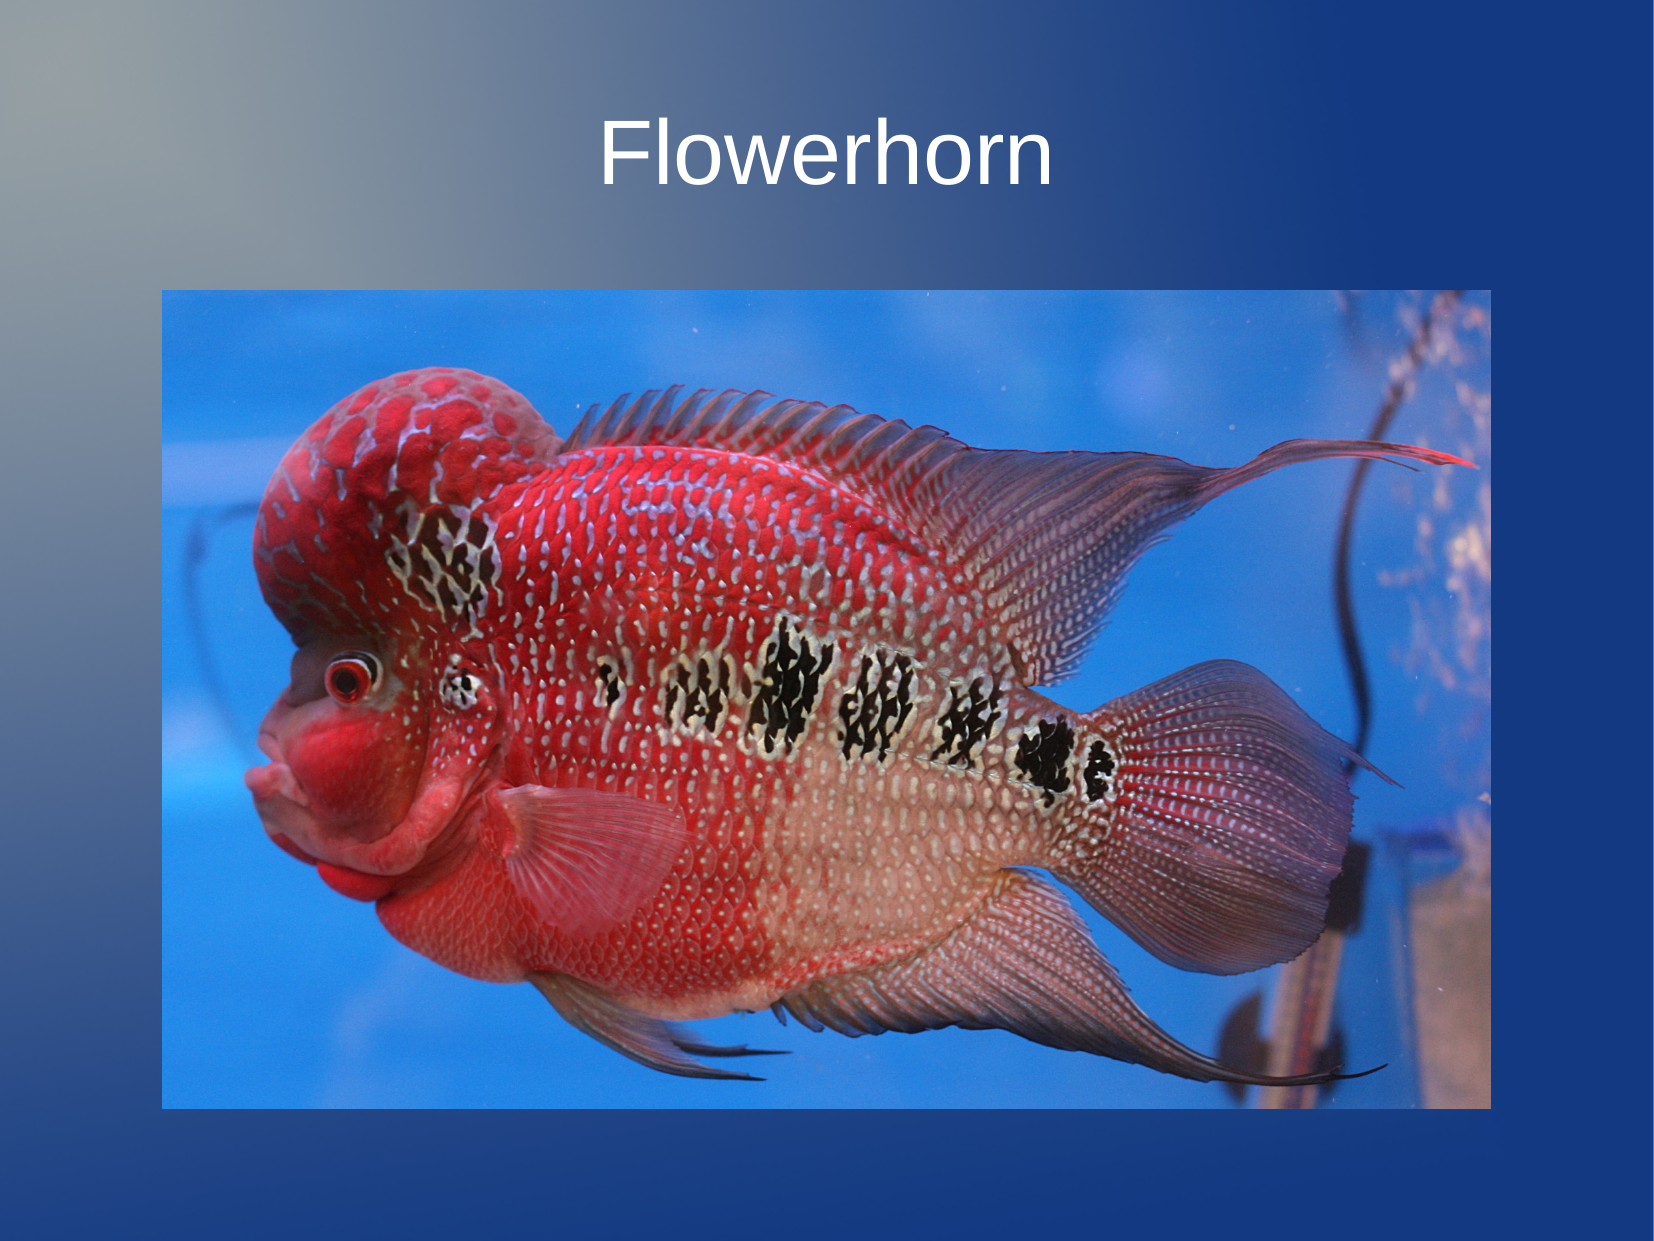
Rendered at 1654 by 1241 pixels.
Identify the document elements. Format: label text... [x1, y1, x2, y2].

title Flowerhorn [82, 49, 1571, 257]
picture [0, 0, 1654, 1241]
